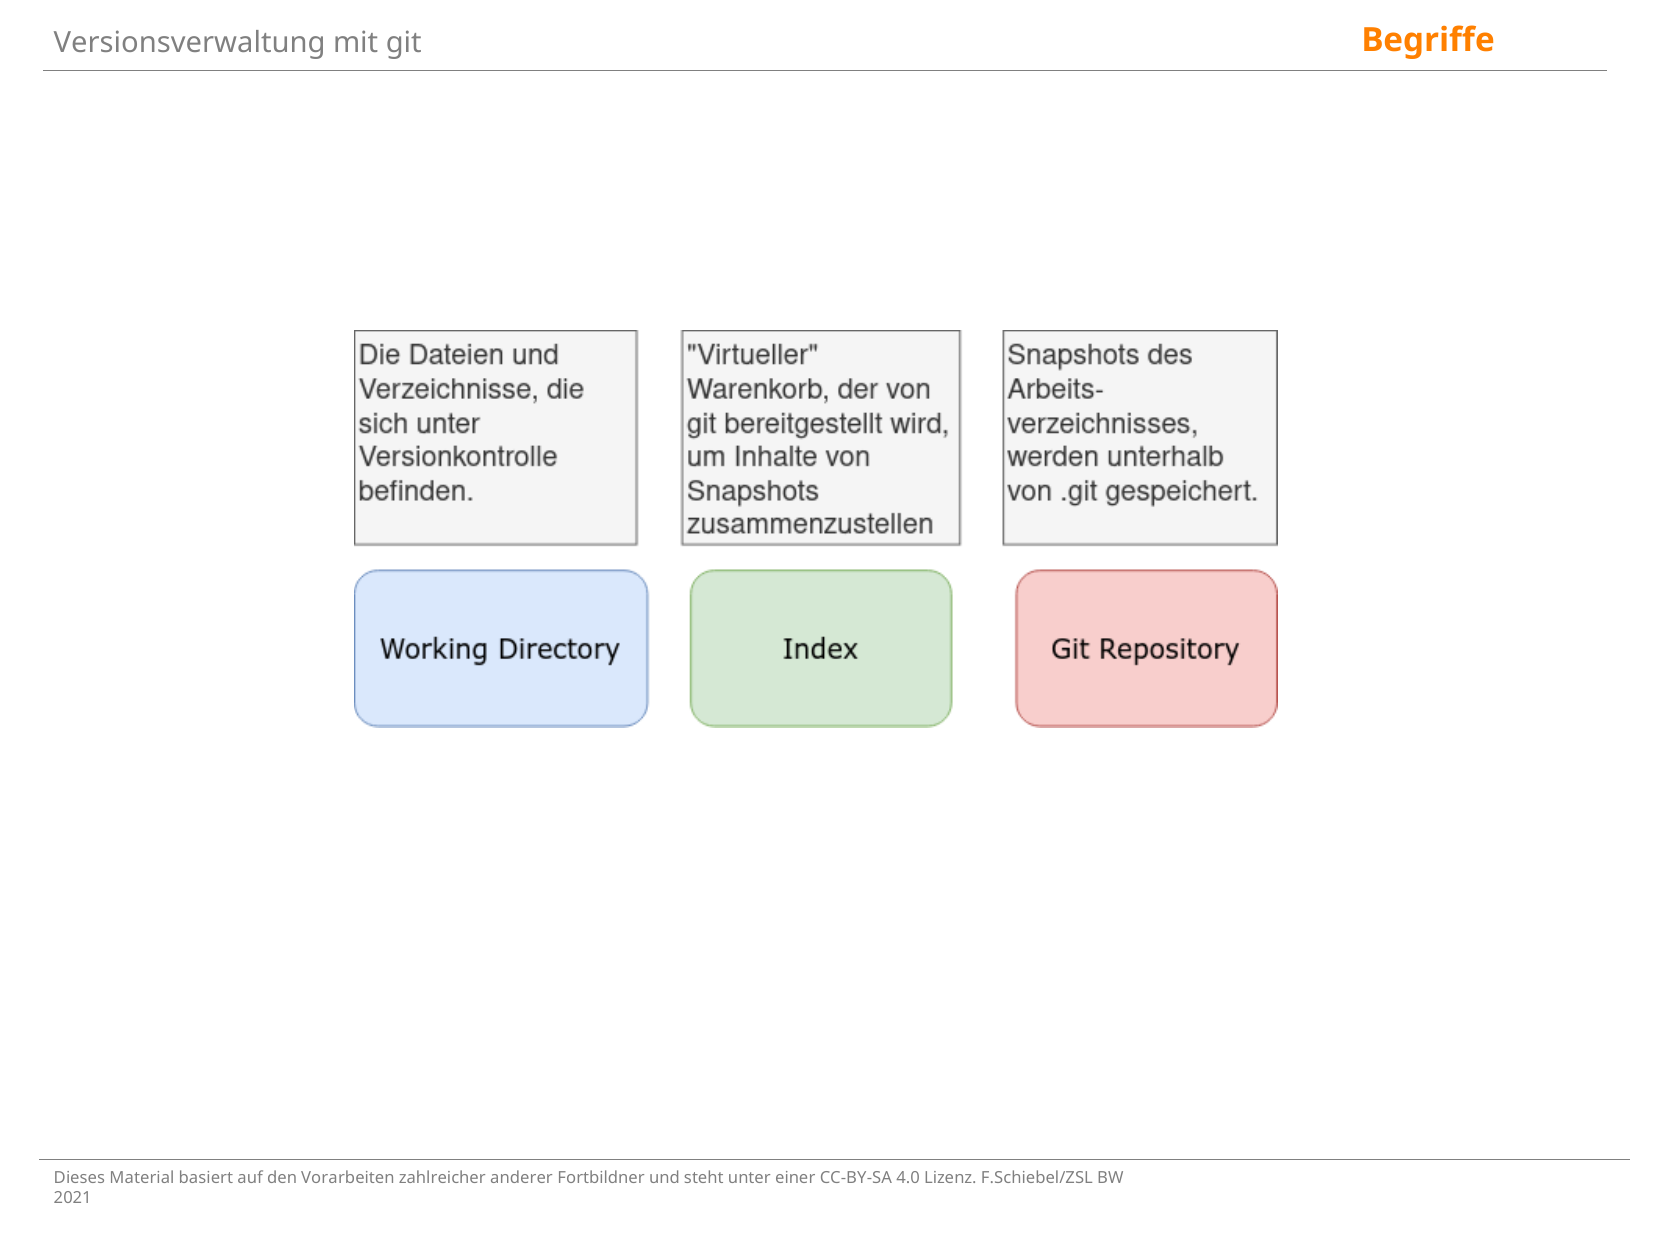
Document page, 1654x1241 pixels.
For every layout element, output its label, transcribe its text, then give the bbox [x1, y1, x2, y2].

text_box Versionsverwaltung mit git [39, 15, 1315, 79]
picture [354, 330, 1278, 728]
text_box Begriffe [1346, 10, 1576, 66]
